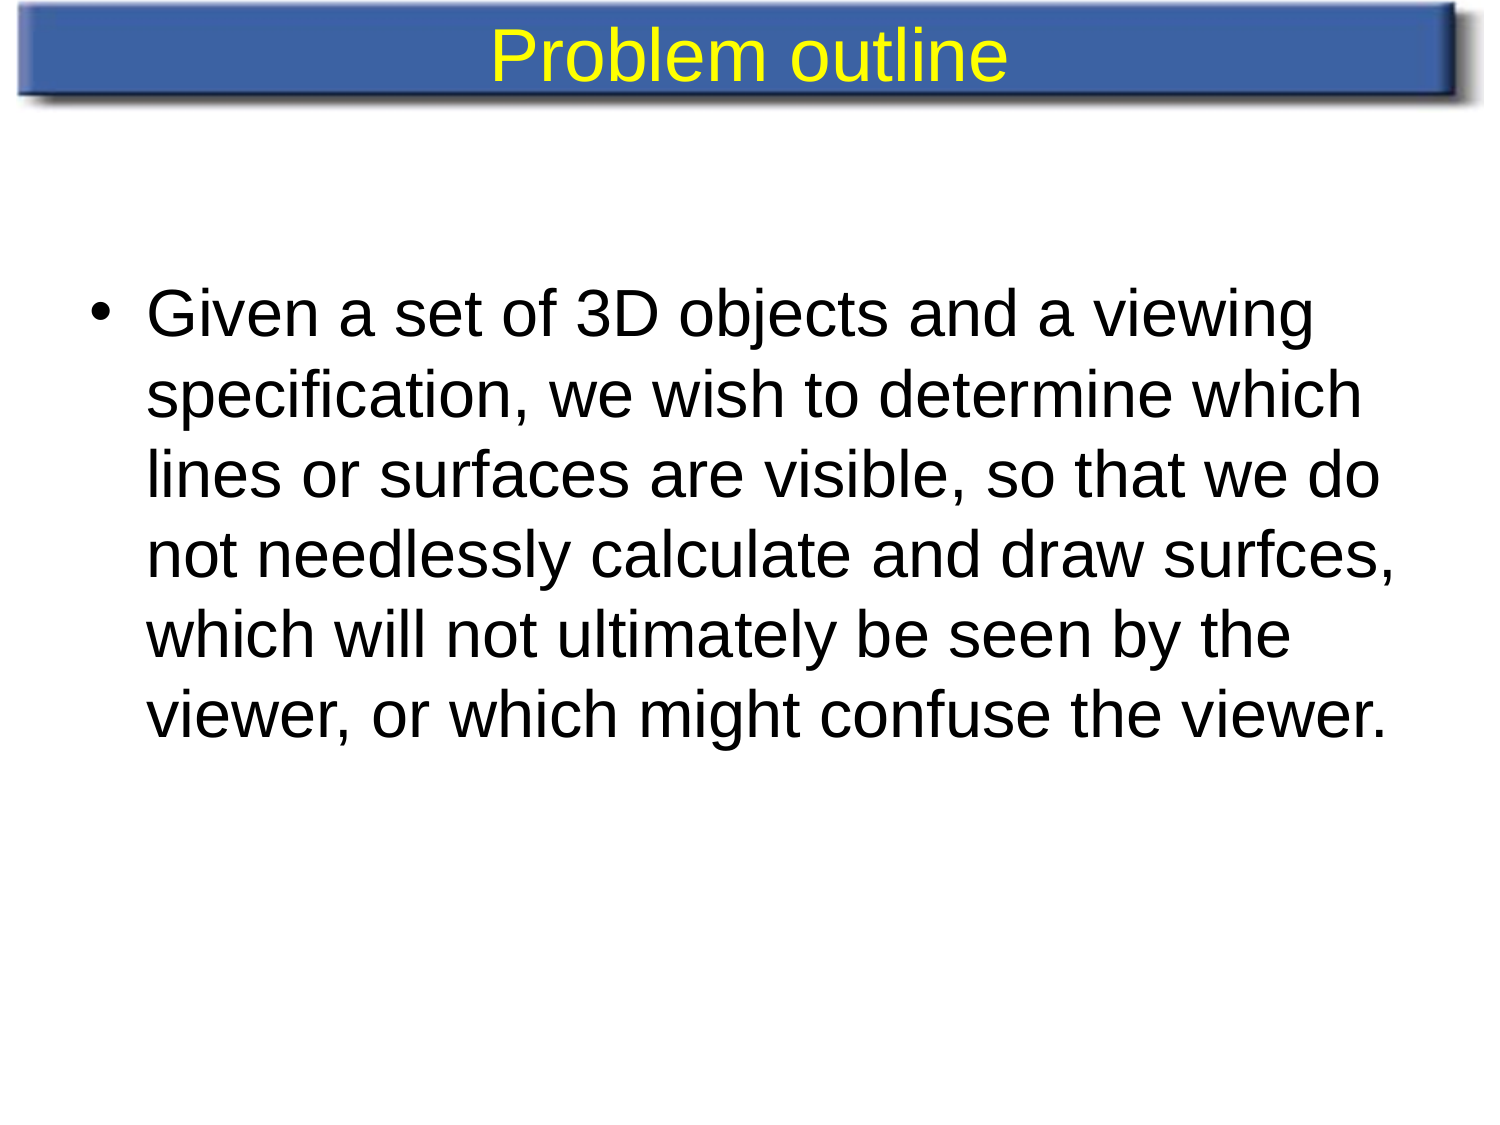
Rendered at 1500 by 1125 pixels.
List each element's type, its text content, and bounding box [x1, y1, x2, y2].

title Problem outline [75, 0, 1426, 105]
list Given a set of 3D objects and a viewing specification, we wish to determine which lines or surfaces are visible, so that we do not needlessly calculate and draw surfces, which will not ultimately be seen by the viewer, or which might confuse the viewer. [75, 262, 1426, 1006]
picture [16, 0, 1484, 113]
